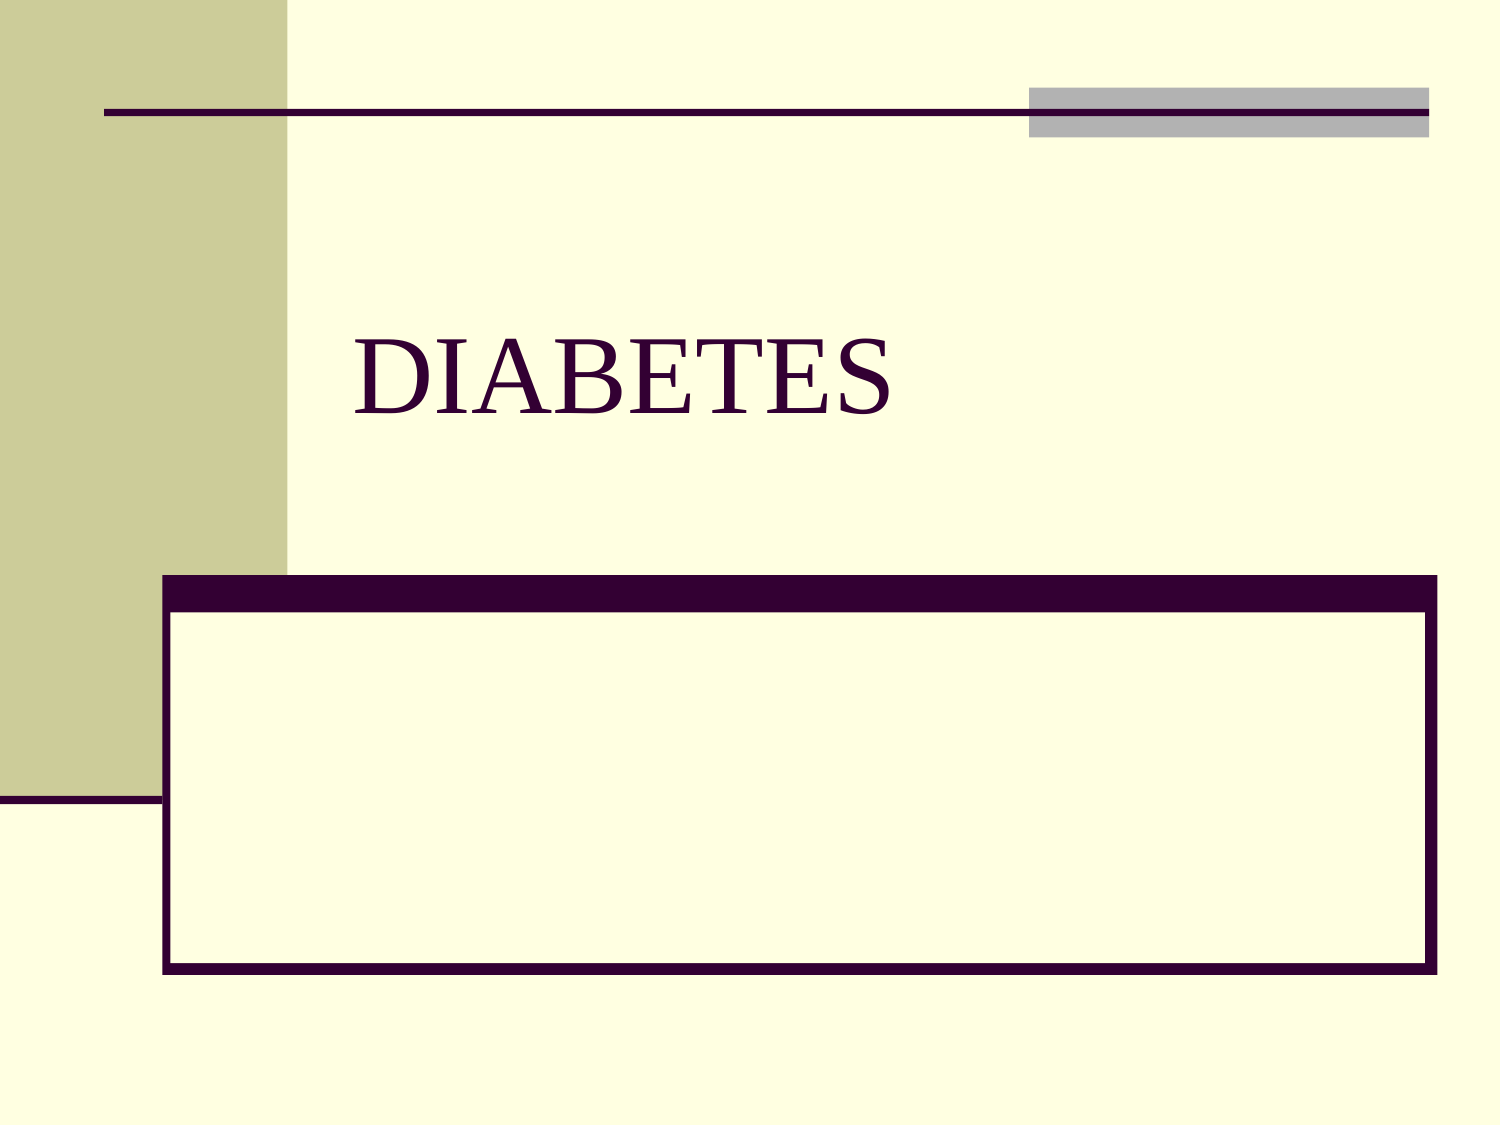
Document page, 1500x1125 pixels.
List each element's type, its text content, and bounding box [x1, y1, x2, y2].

title DIABETES [337, 187, 1425, 550]
